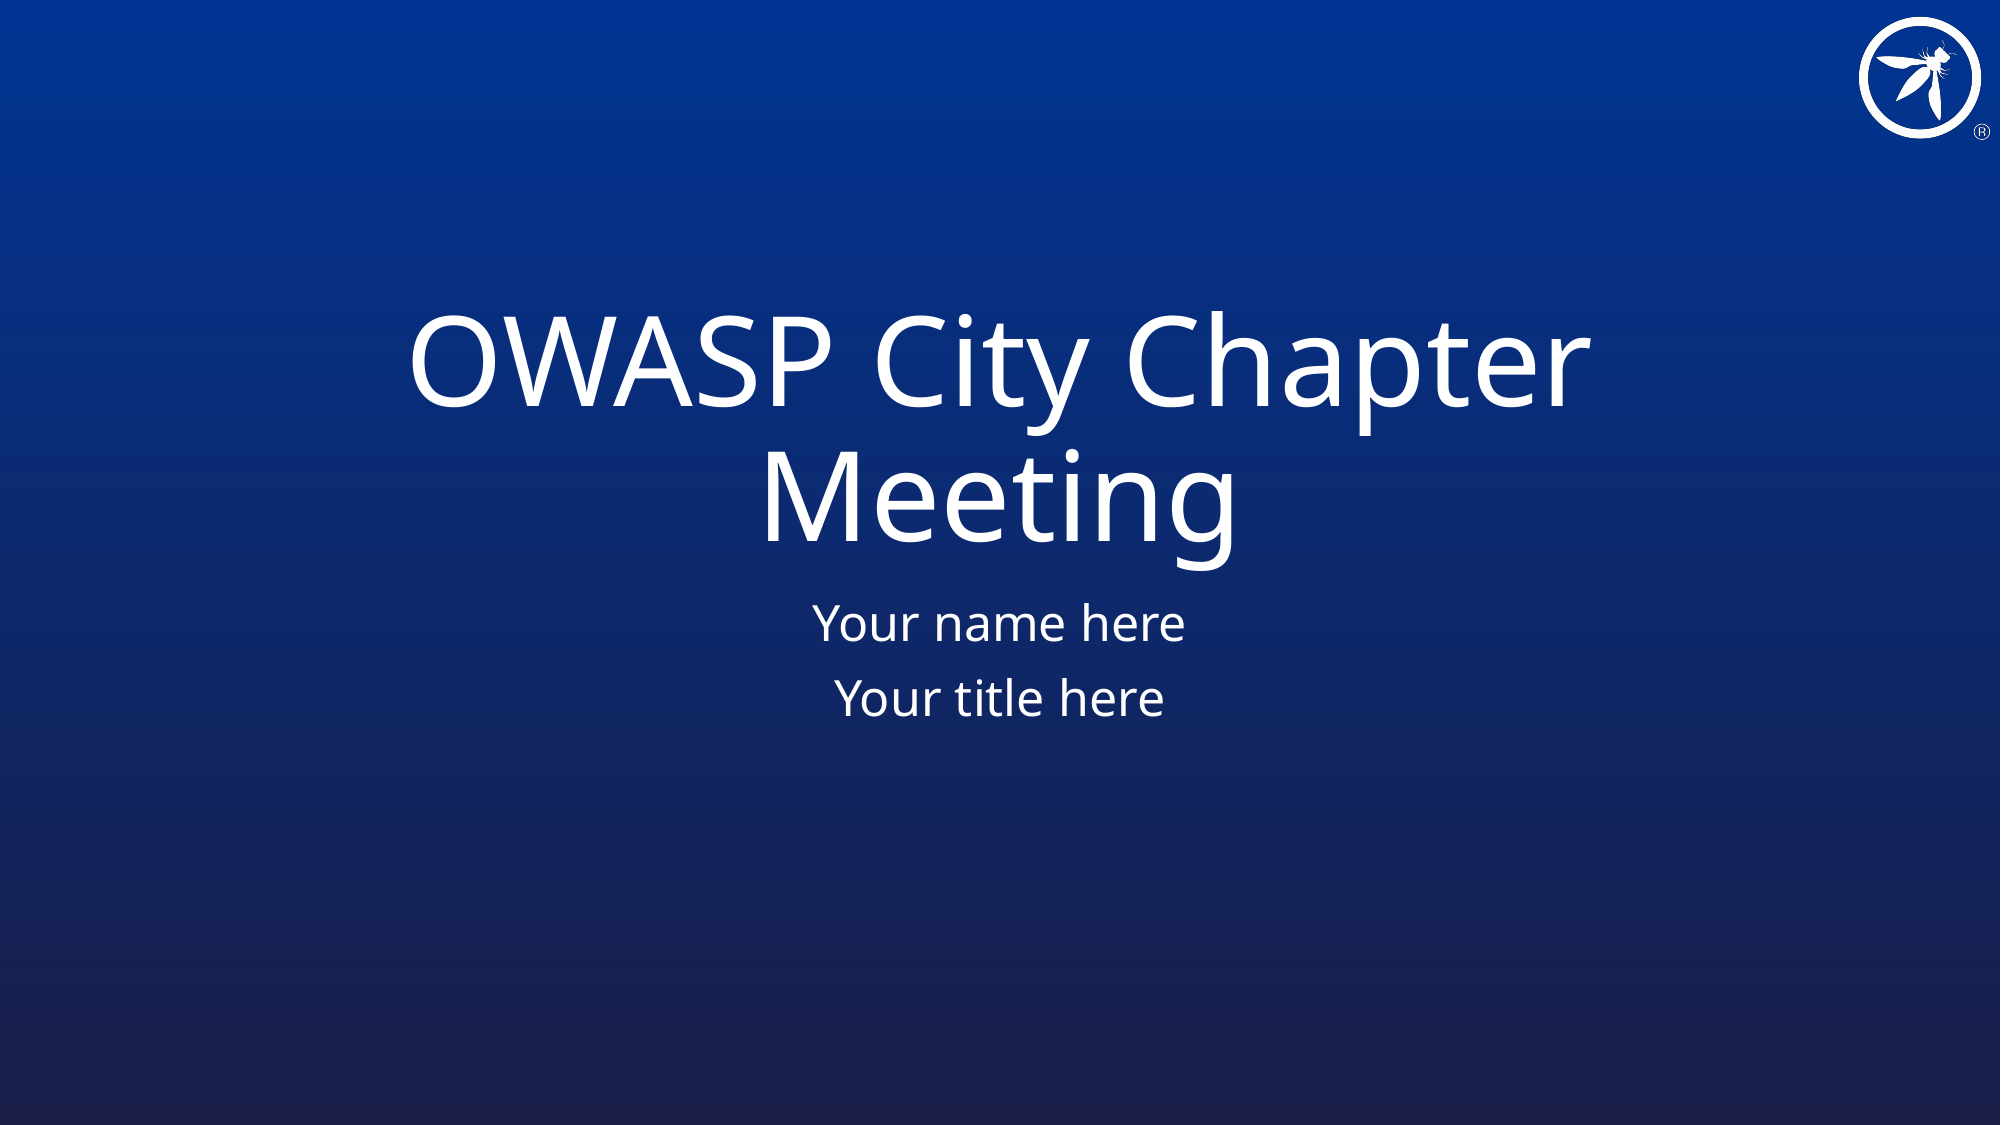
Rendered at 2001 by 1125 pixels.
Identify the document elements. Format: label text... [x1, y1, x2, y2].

subtitle Your name here Your title here [249, 590, 1750, 863]
title OWASP City Chapter Meeting [249, 184, 1750, 576]
picture [1797, 0, 2001, 200]
